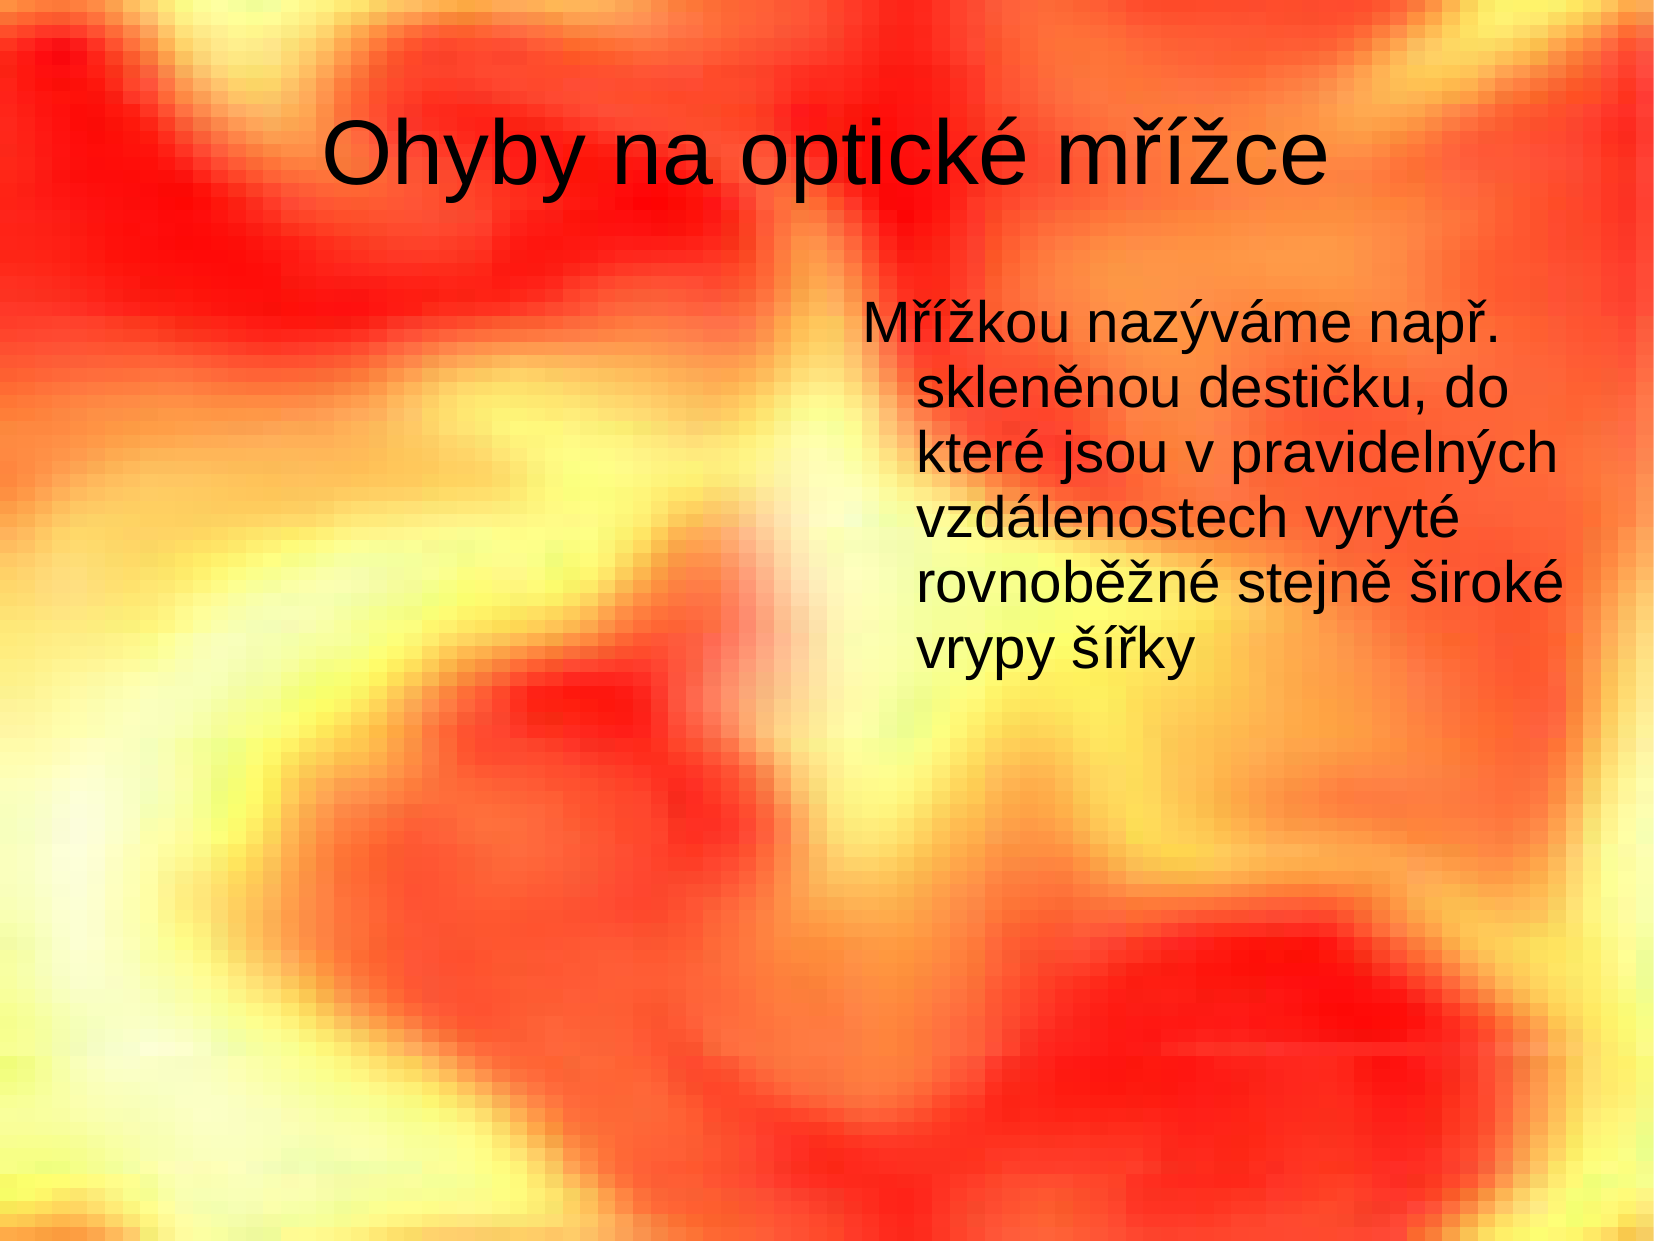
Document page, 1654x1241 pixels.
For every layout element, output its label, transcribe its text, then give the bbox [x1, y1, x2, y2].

list Mřížkou nazýváme např. skleněnou destičku, do které jsou v pravidelných vzdálenostech vyryté rovnoběžné stejně široké vrypy šířky [845, 290, 1572, 1109]
picture [0, 0, 1654, 1241]
title Ohyby na optické mřížce [82, 49, 1571, 257]
